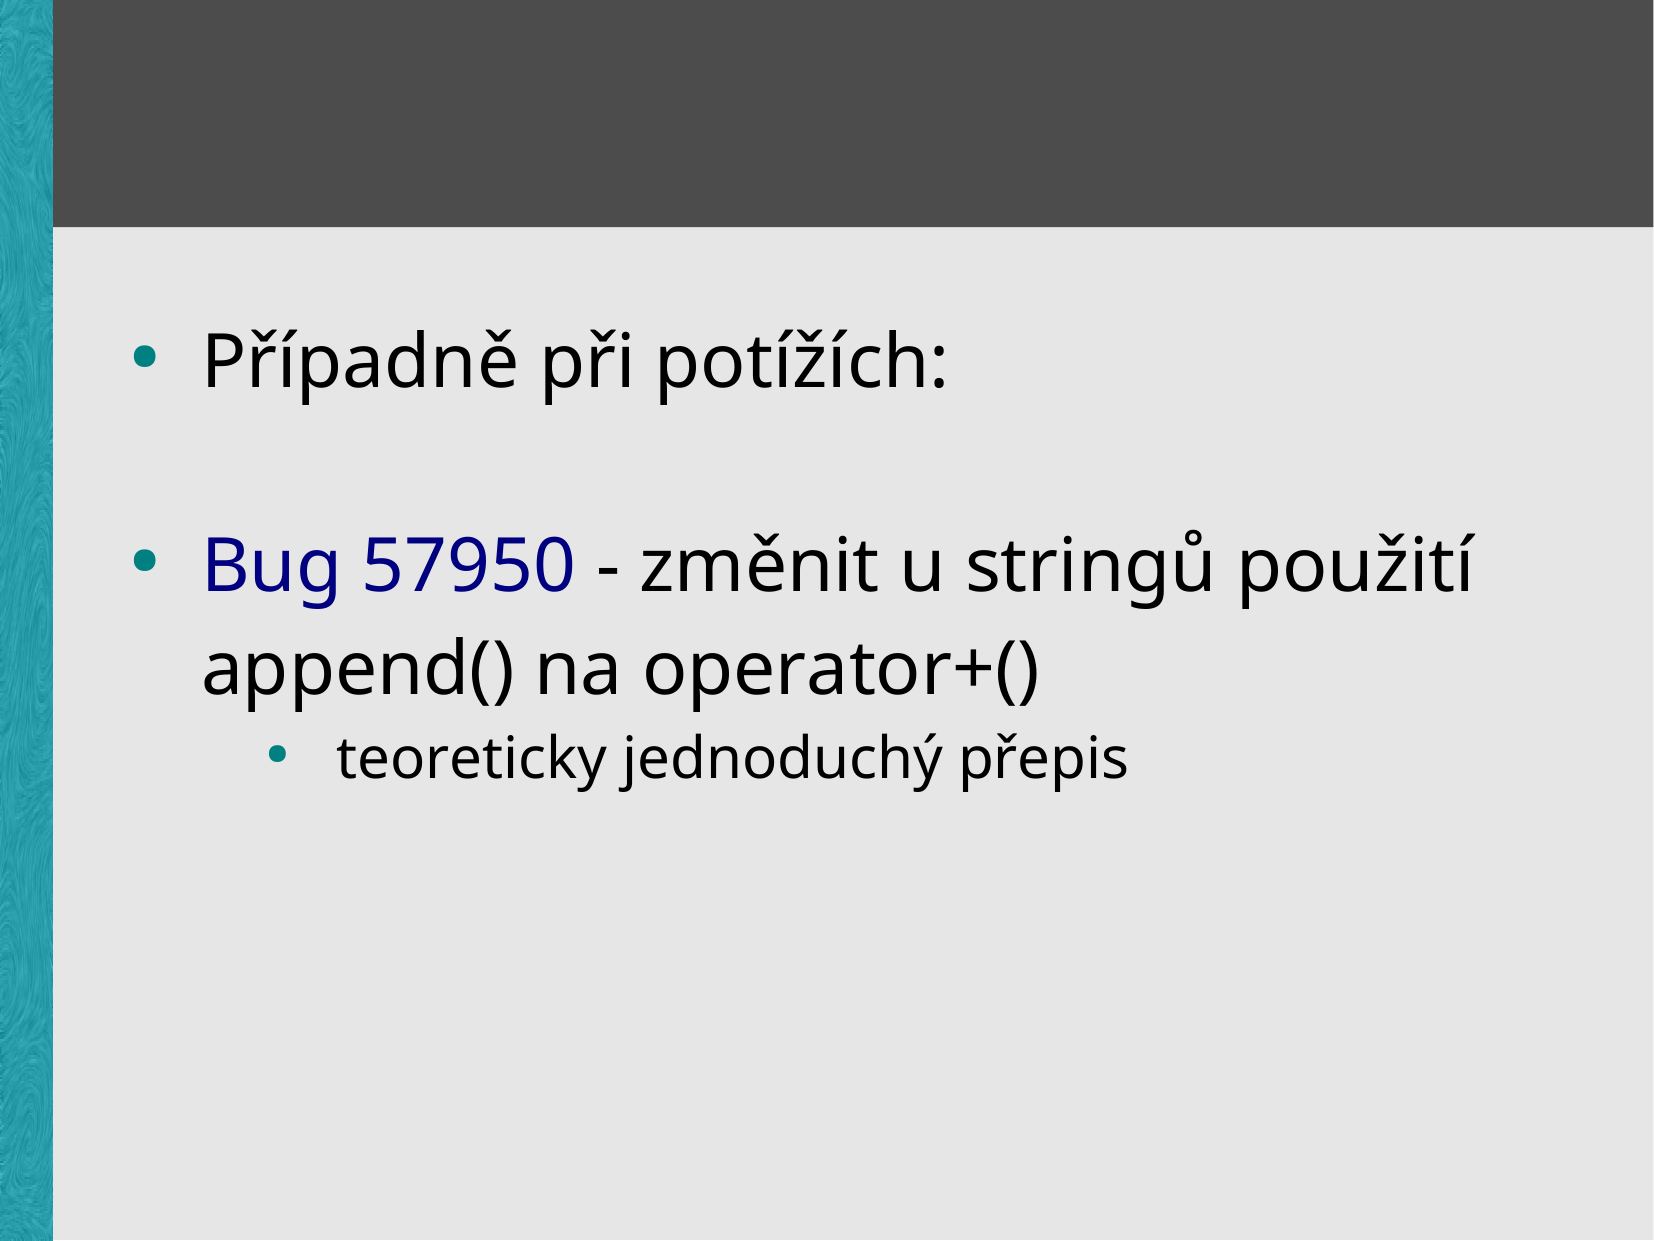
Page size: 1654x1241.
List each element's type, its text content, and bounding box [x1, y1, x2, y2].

list Případně při potížích: Bug 57950 - změnit u stringů použití append() na operator+() teoreticky jednoduchý přepis [118, 307, 1563, 1162]
picture [0, 0, 53, 1241]
